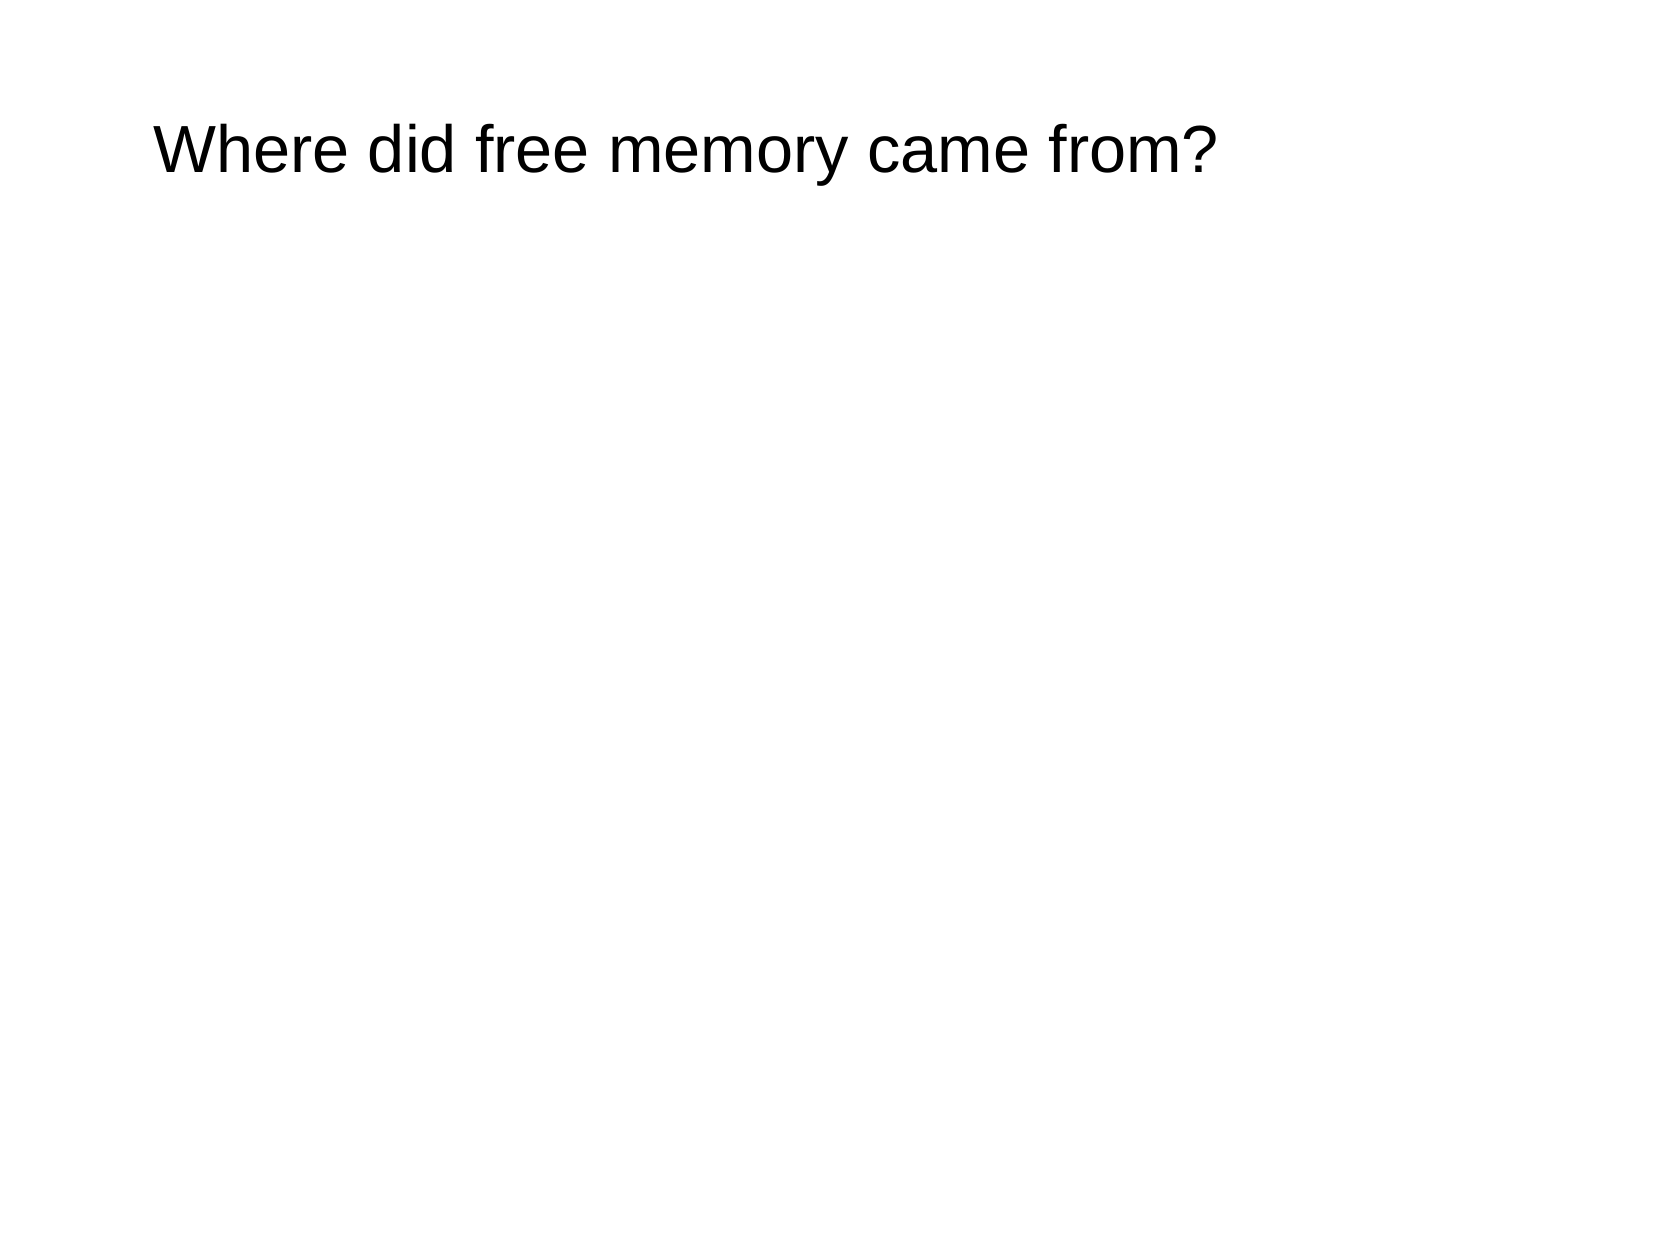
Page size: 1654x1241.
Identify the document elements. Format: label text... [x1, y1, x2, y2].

list Where did free memory came from? [82, 112, 1571, 1010]
